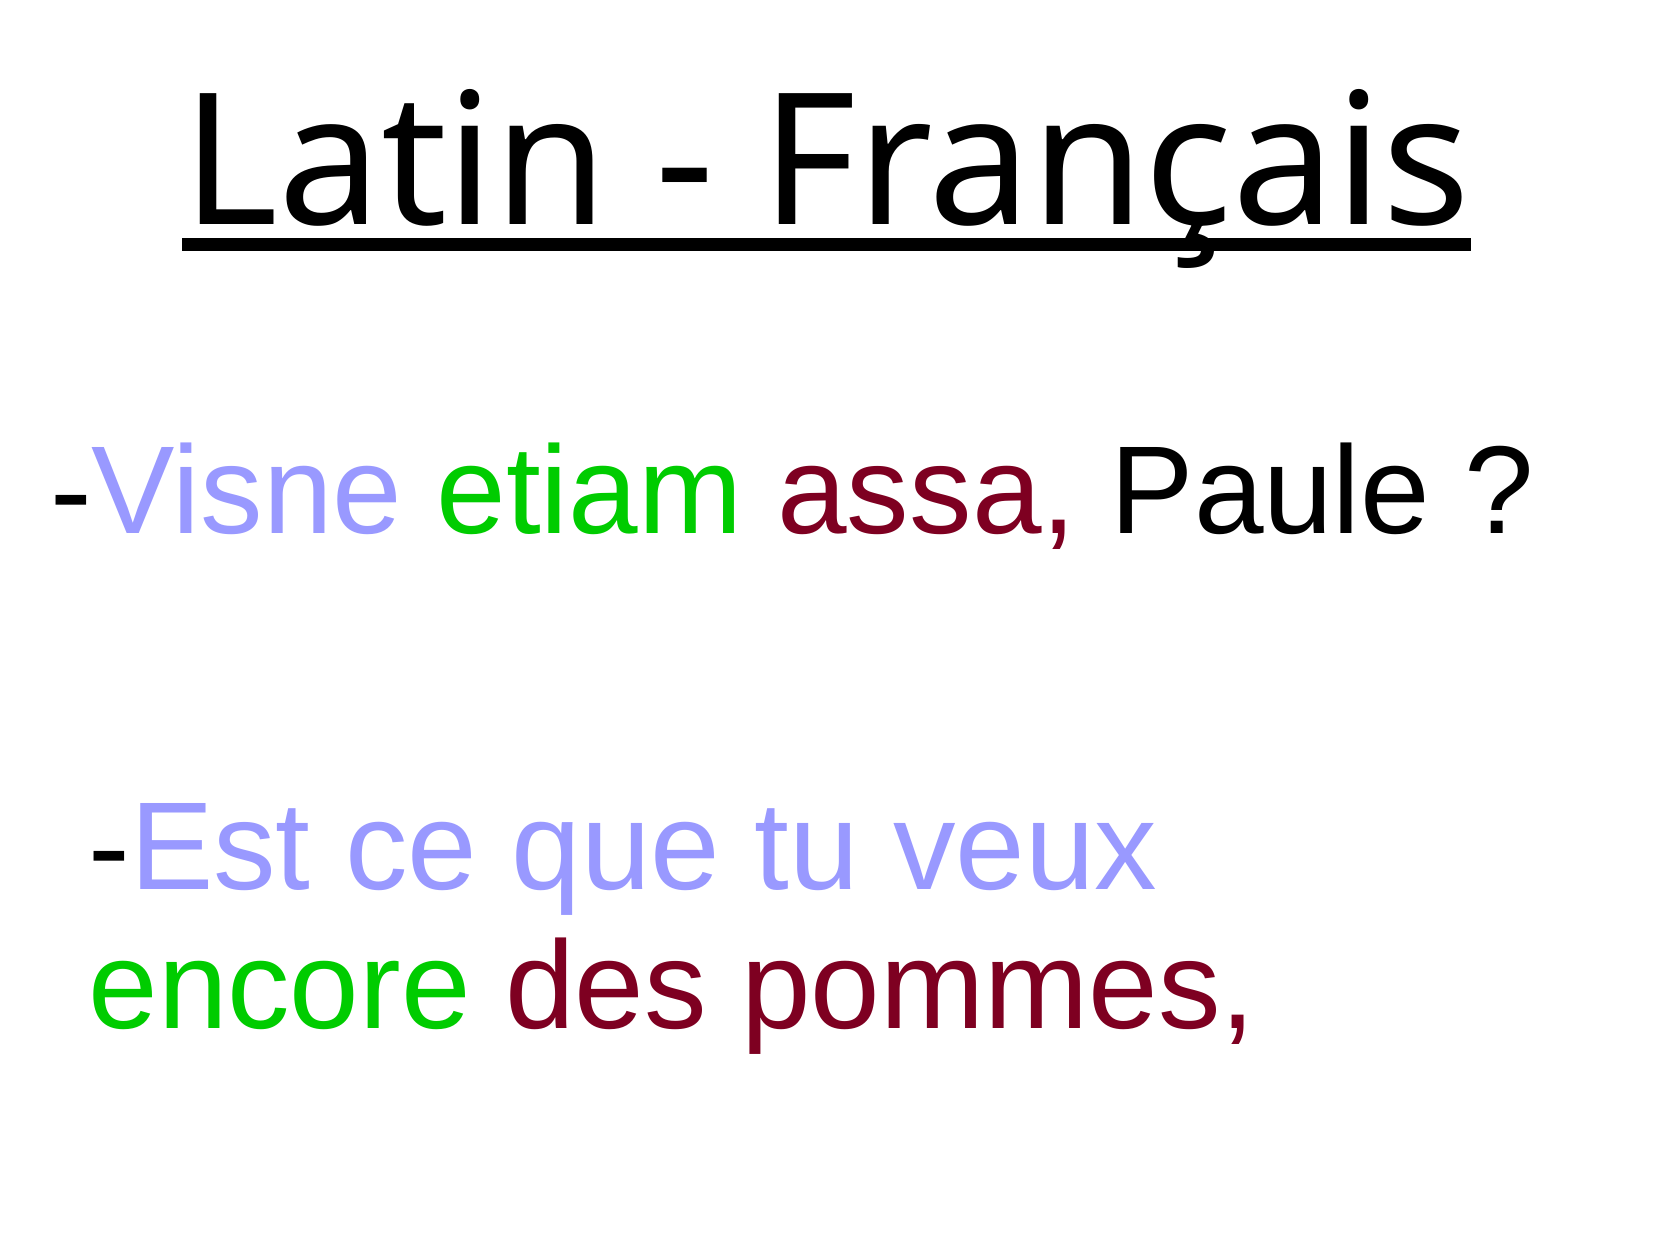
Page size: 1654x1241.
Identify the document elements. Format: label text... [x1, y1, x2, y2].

text_box -Est ce que tu veux encore des pommes, [73, 768, 1503, 1063]
title Latin - Français [82, 48, 1571, 258]
text_box -Visne etiam assa, Paule ? [35, 413, 1551, 568]
